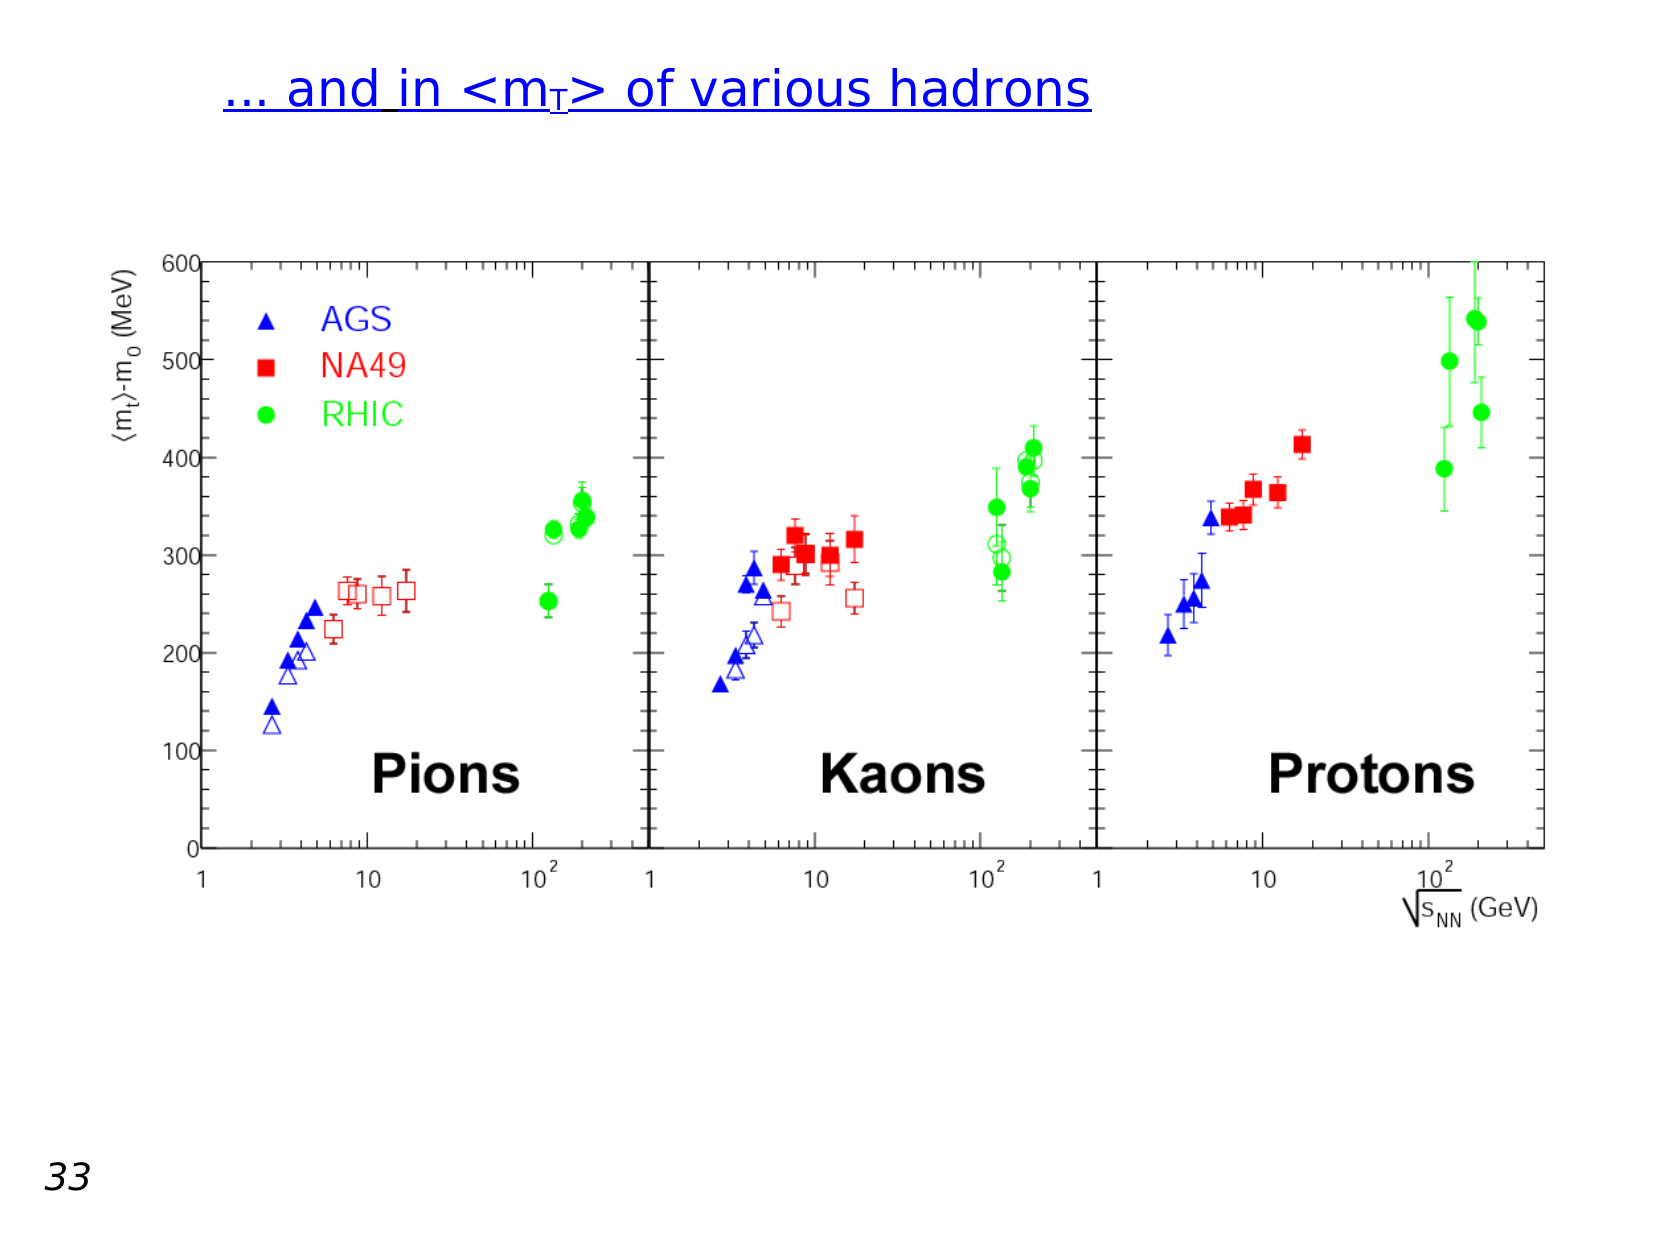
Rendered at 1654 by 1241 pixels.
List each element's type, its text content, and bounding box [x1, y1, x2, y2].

picture [93, 227, 1594, 934]
text_box ... and in <mT> of various hadrons [223, 59, 1093, 134]
